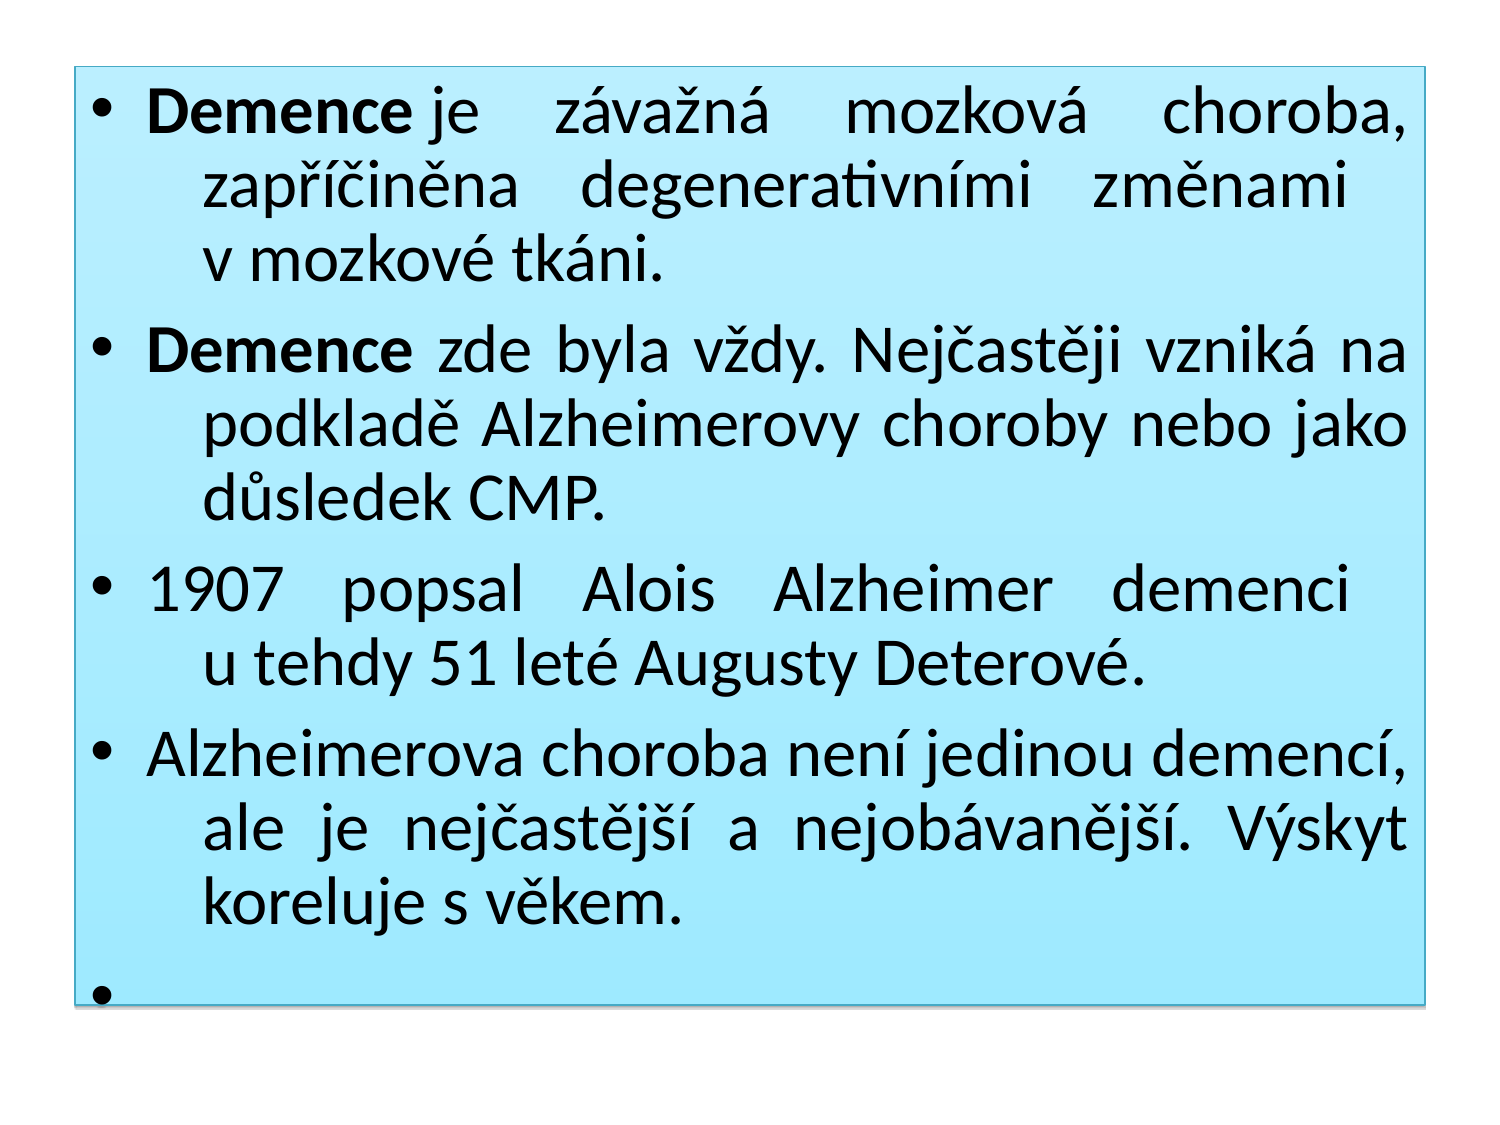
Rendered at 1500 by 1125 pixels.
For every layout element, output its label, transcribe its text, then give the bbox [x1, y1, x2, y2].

list Demence je závažná mozková choroba, zapříčiněna degenerativními změnami v mozkové tkáni. Demence zde byla vždy. Nejčastěji vzniká na podkladě Alzheimerovy choroby nebo jako důsledek CMP. 1907 popsal Alois Alzheimer demenci u tehdy 51 leté Augusty Deterové. Alzheimerova choroba není jedinou demencí, ale je nejčastější a nejobávanější. Výskyt koreluje s věkem. [75, 66, 1426, 1005]
